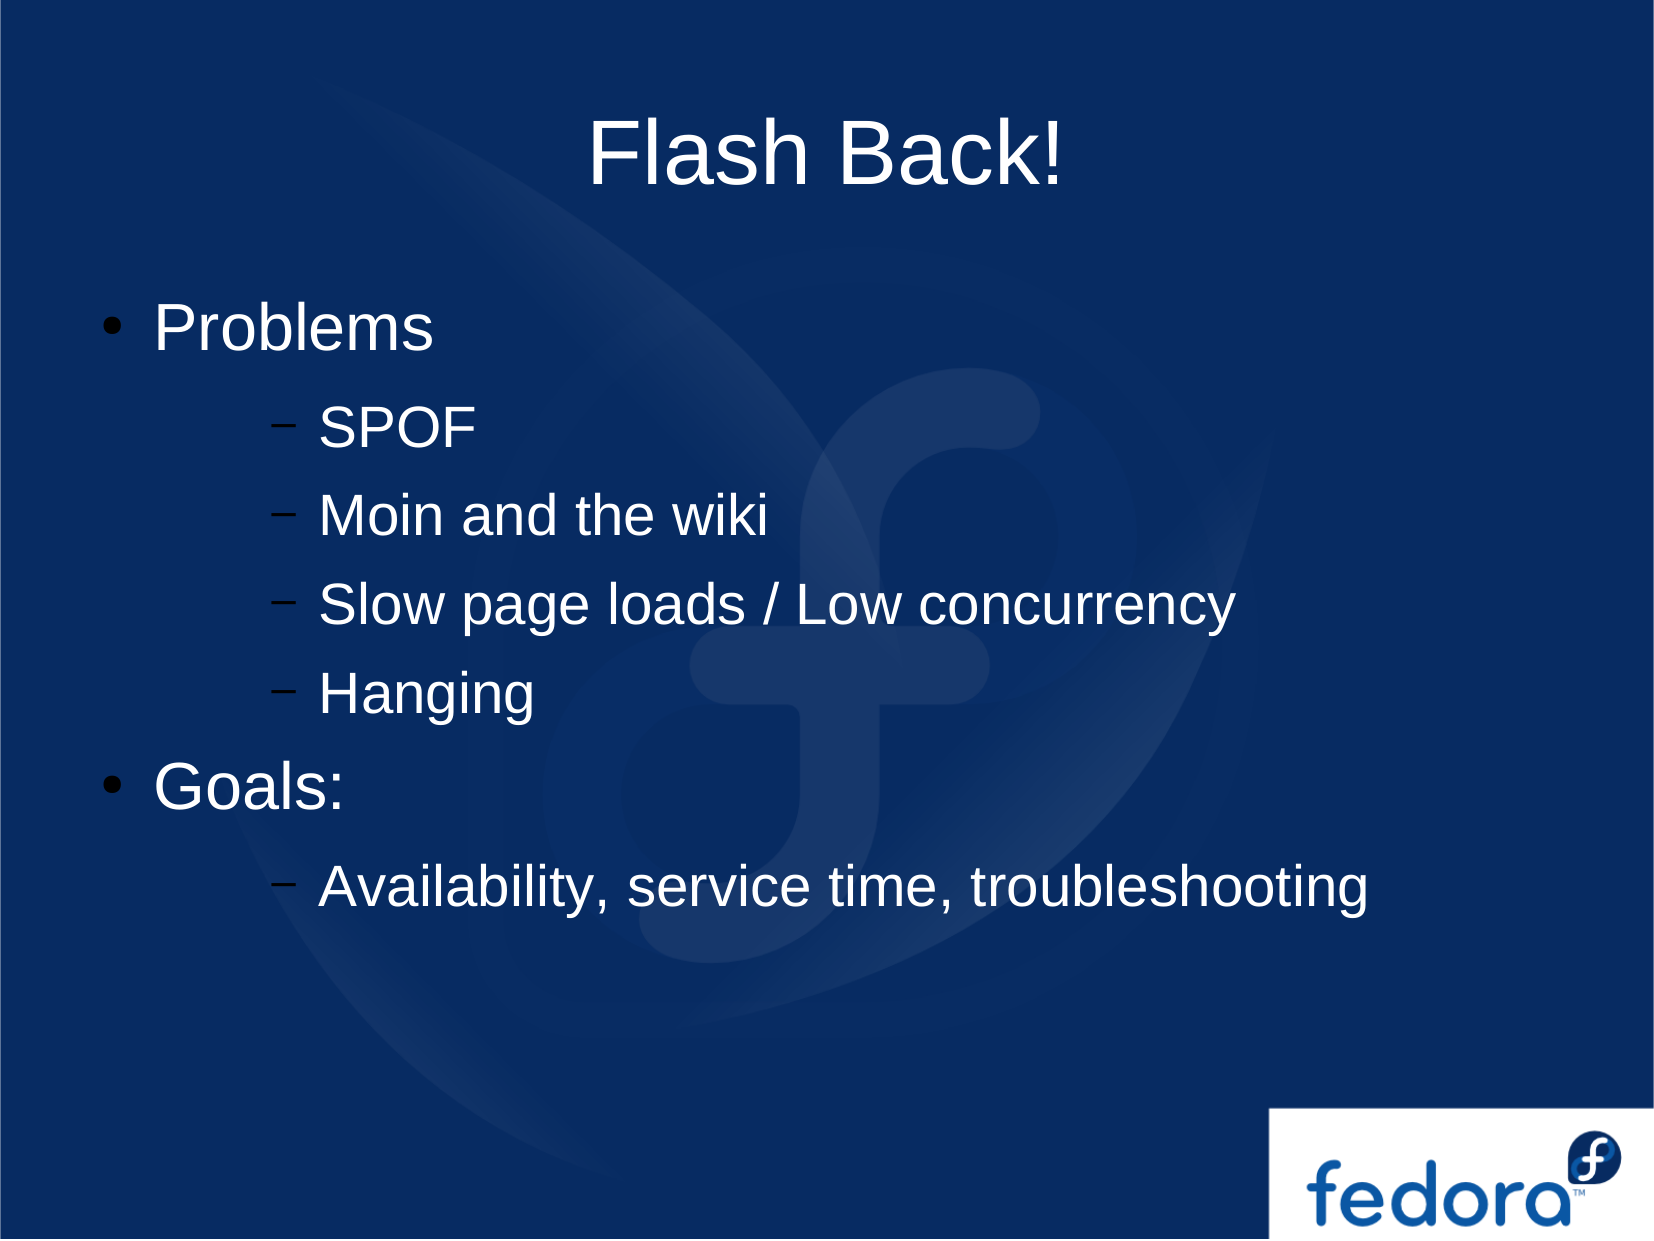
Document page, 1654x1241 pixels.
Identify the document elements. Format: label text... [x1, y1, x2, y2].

title Flash Back! [82, 56, 1571, 250]
list Problems SPOF Moin and the wiki Slow page loads / Low concurrency Hanging Goals: Availability, service time, troubleshooting [82, 290, 1571, 1094]
picture [0, 0, 1654, 1239]
